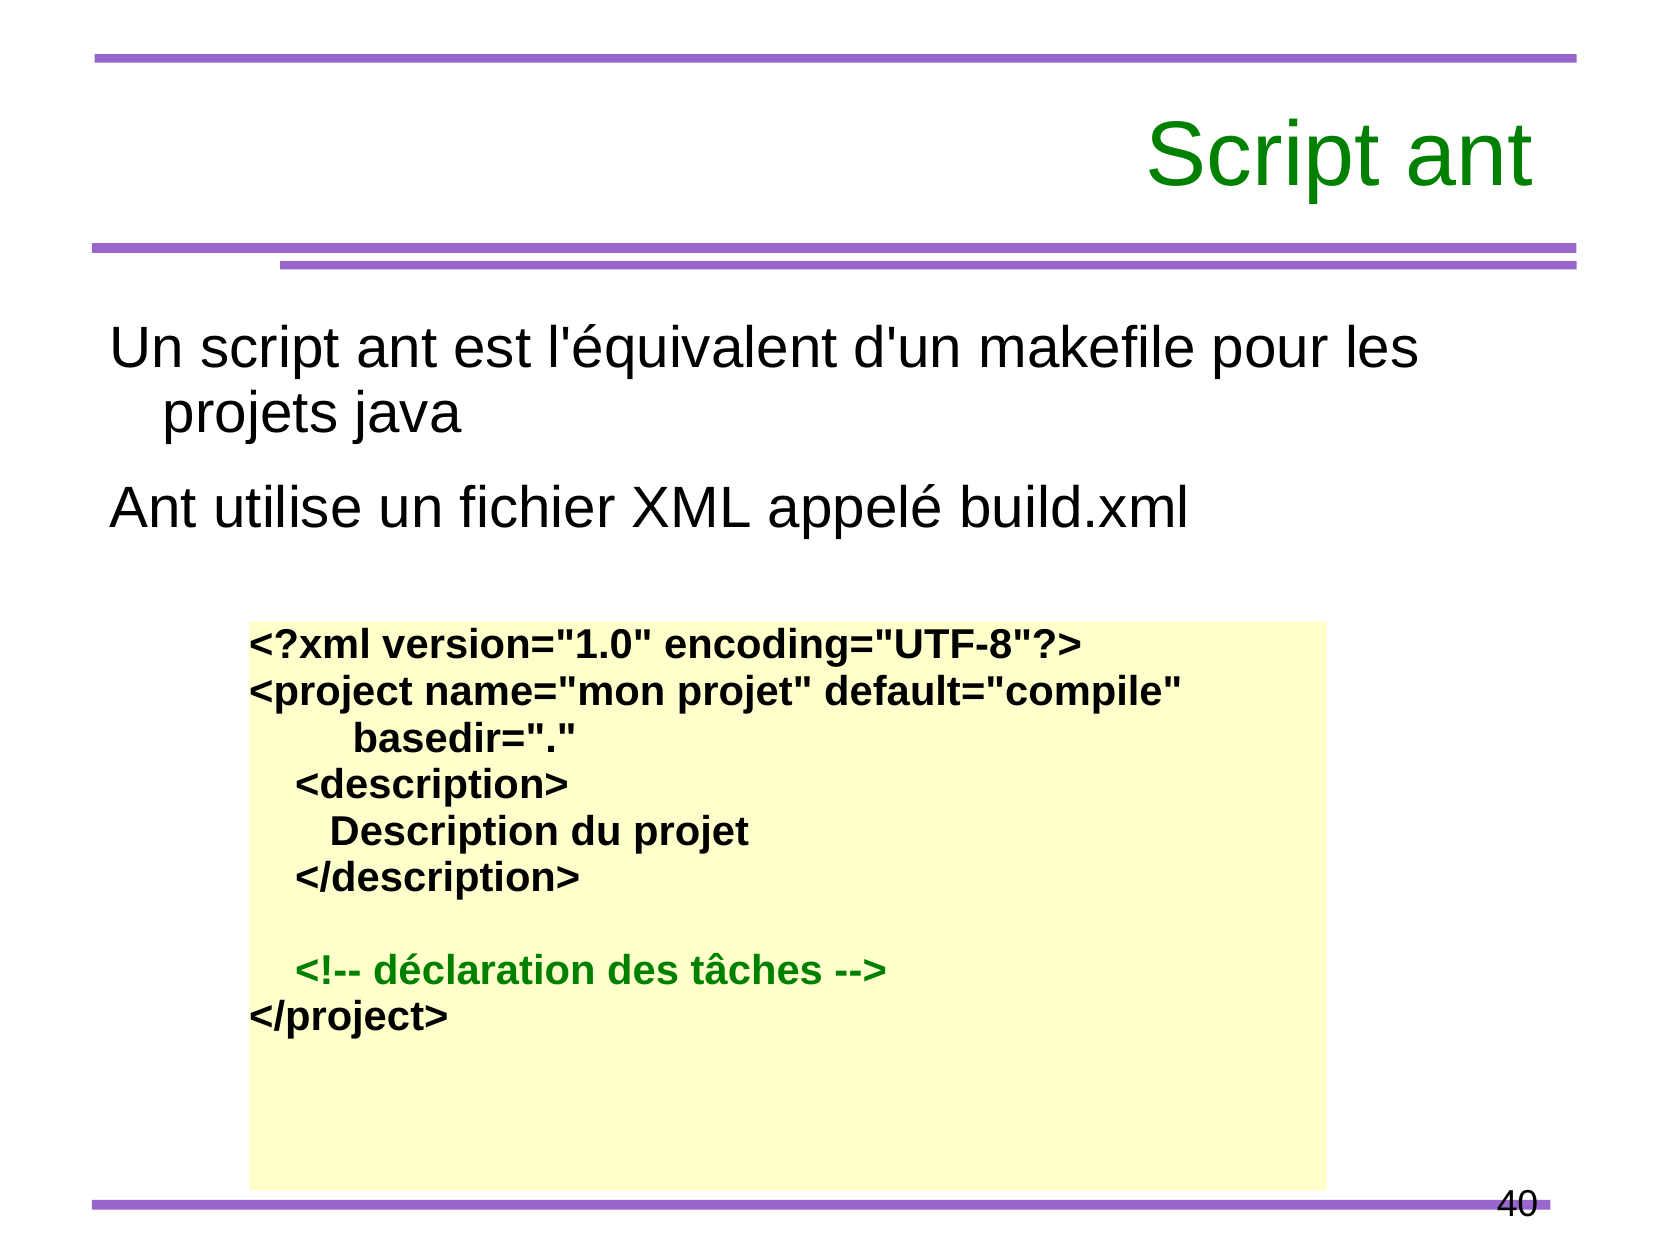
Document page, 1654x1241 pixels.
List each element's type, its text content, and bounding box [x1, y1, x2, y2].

title Script ant [121, 49, 1534, 257]
list Un script ant est l'équivalent d'un makefile pour les projets java Ant utilise un fichier XML appelé build.xml [92, 315, 1563, 1163]
text_box <?xml version="1.0" encoding="UTF-8"?> <project name="mon projet" default="compile" basedir="." <description> Description du projet </description> <!-- déclaration des tâches --> </project> [249, 621, 1327, 1191]
